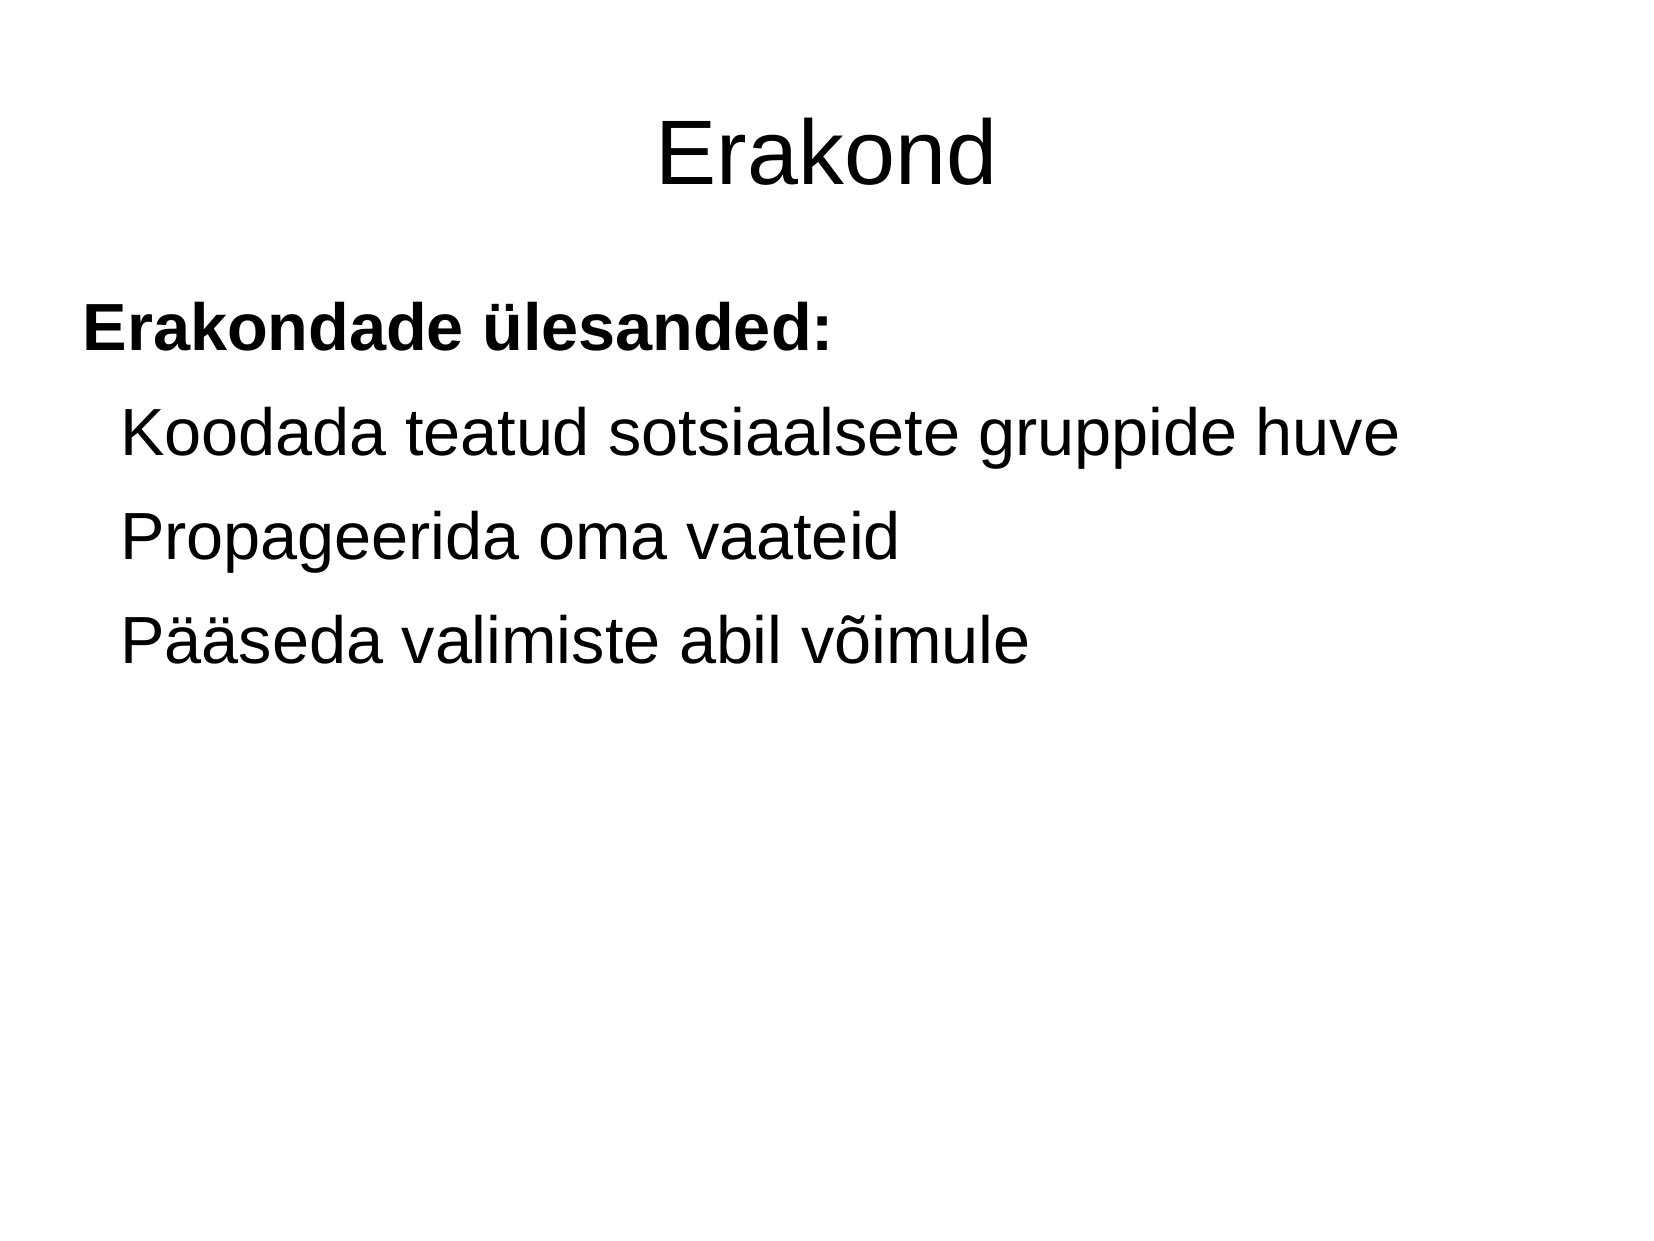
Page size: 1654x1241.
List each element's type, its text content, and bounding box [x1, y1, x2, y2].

list Erakondade ülesanded: Koodada teatud sotsiaalsete gruppide huve Propageerida oma vaateid Pääseda valimiste abil võimule [82, 290, 1538, 1010]
title Erakond [82, 49, 1571, 257]
